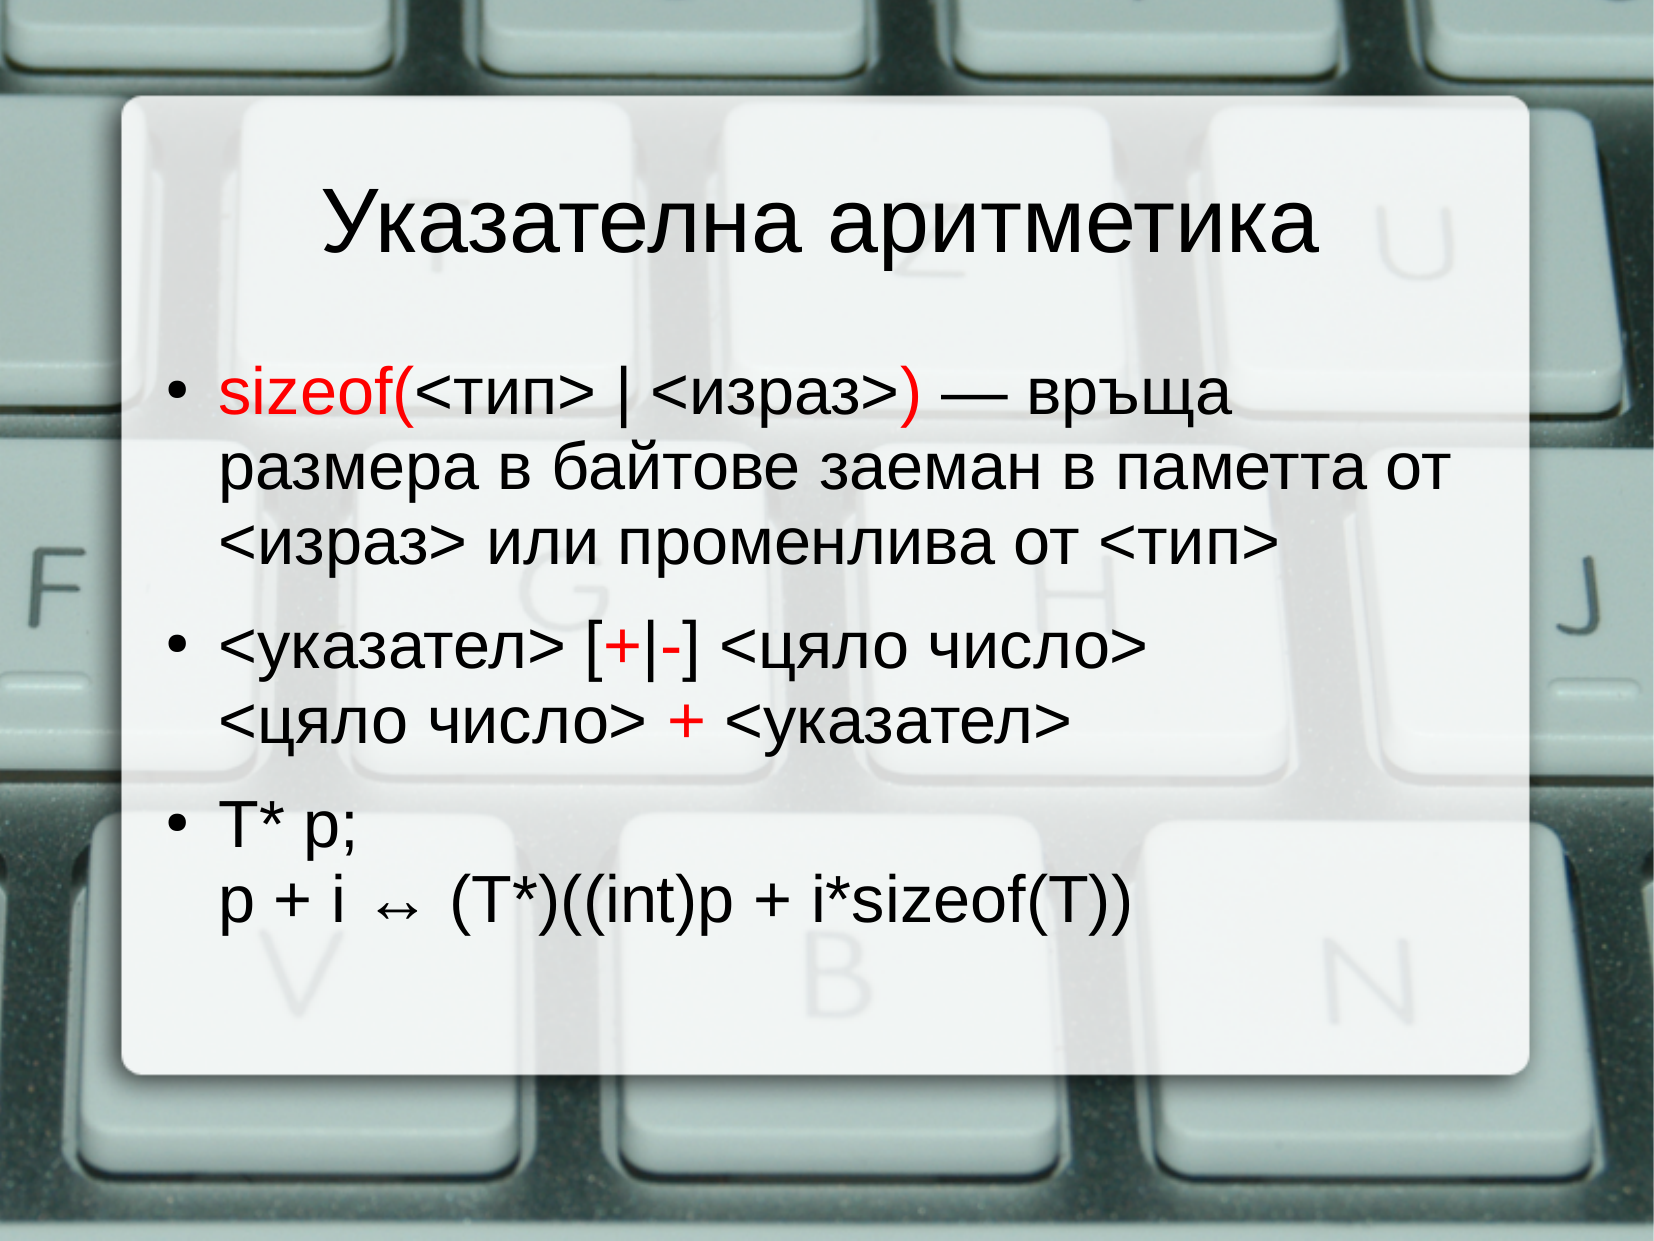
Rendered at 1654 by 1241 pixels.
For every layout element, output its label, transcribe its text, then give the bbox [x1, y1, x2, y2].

list sizeof(<тип> | <израз>) — връща размера в байтове заеман в паметта от <израз> или променлива от <тип> <указател> [+|-] <цяло число> <цяло число> + <указател> T* p; p + i ↔ (T*)((int)p + i*sizeof(T)) [147, 354, 1506, 1074]
picture [0, 0, 1654, 1241]
title Указателна аритметика [135, 117, 1506, 325]
